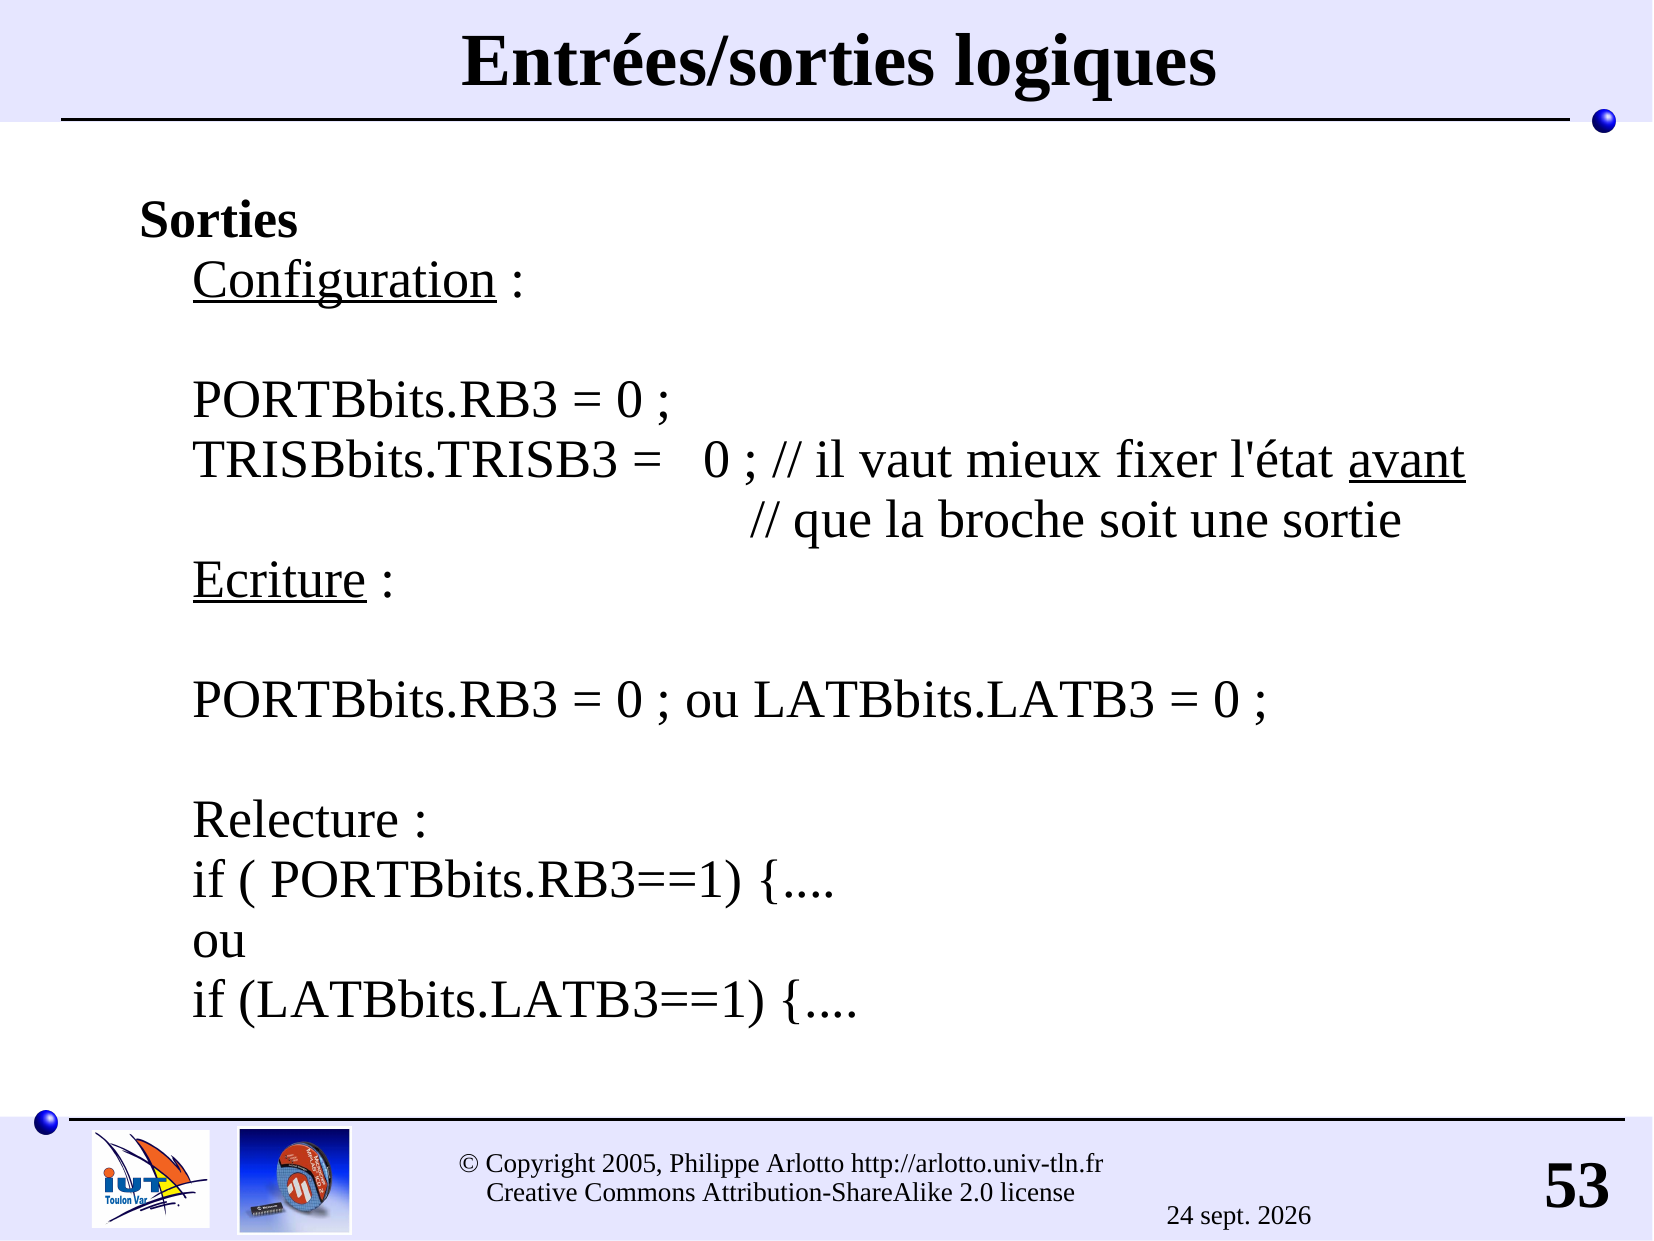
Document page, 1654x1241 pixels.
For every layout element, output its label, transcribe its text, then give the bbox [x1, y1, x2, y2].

picture [237, 1126, 352, 1235]
title Entrées/sorties logiques [95, 14, 1585, 107]
list Sorties Configuration : PORTBbits.RB3 = 0 ; TRISBbits.TRISB3 = 0 ; // il vaut mieux fixer l'état avant // que la broche soit une sortie Ecriture : PORTBbits.RB3 = 0 ; ou LATBbits.LATB3 = 0 ; Relecture : if ( PORTBbits.RB3==1) {.... ou if (LATBbits.LATB3==1) {.... [121, 188, 1534, 1044]
